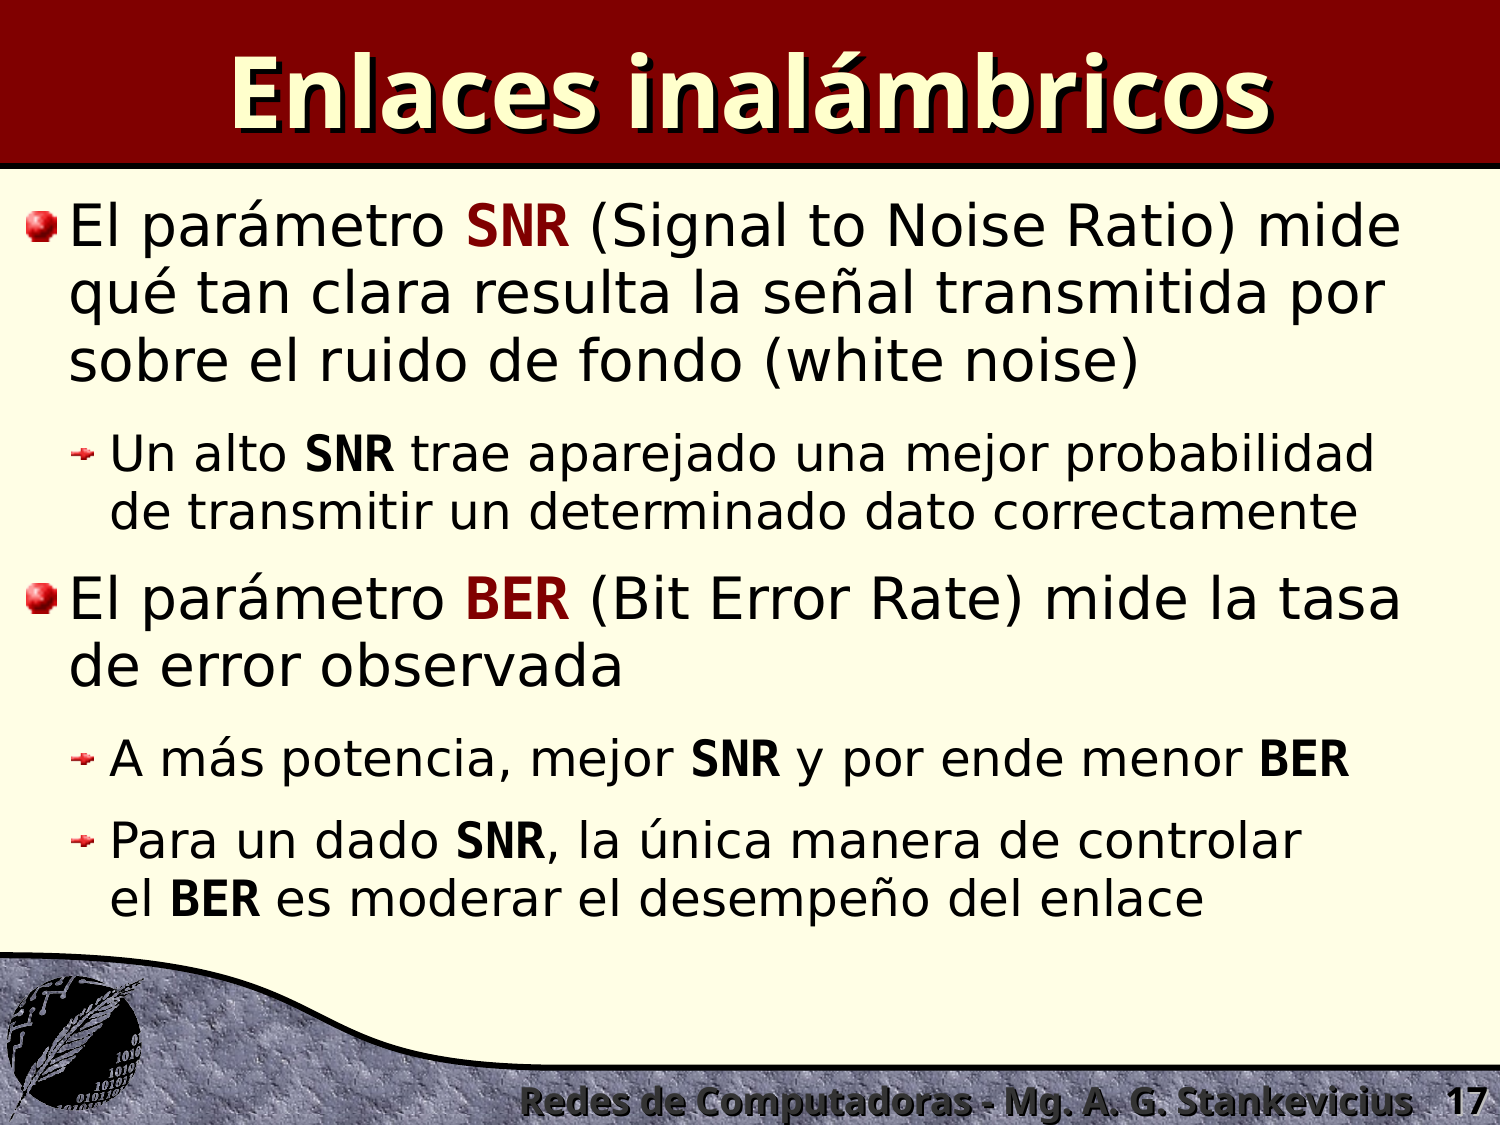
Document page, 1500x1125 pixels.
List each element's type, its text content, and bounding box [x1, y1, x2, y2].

title Enlaces inalámbricos [15, 5, 1485, 160]
picture [790, 1100, 795, 1110]
picture [1047, 1100, 1054, 1110]
picture [0, 959, 1500, 1125]
list El parámetro SNR (Signal to Noise Ratio) mide qué tan clara resulta la señal transmitida por sobre el ruido de fondo (white noise) Un alto SNR trae aparejado una mejor probabilidad de transmitir un determinado dato correctamente El parámetro BER (Bit Error Rate) mide la tasa de error observada A más potencia, mejor SNR y por ende menor BER Para un dado SNR, la única manera de controlar el BER es moderar el desempeño del enlace [11, 192, 1486, 932]
